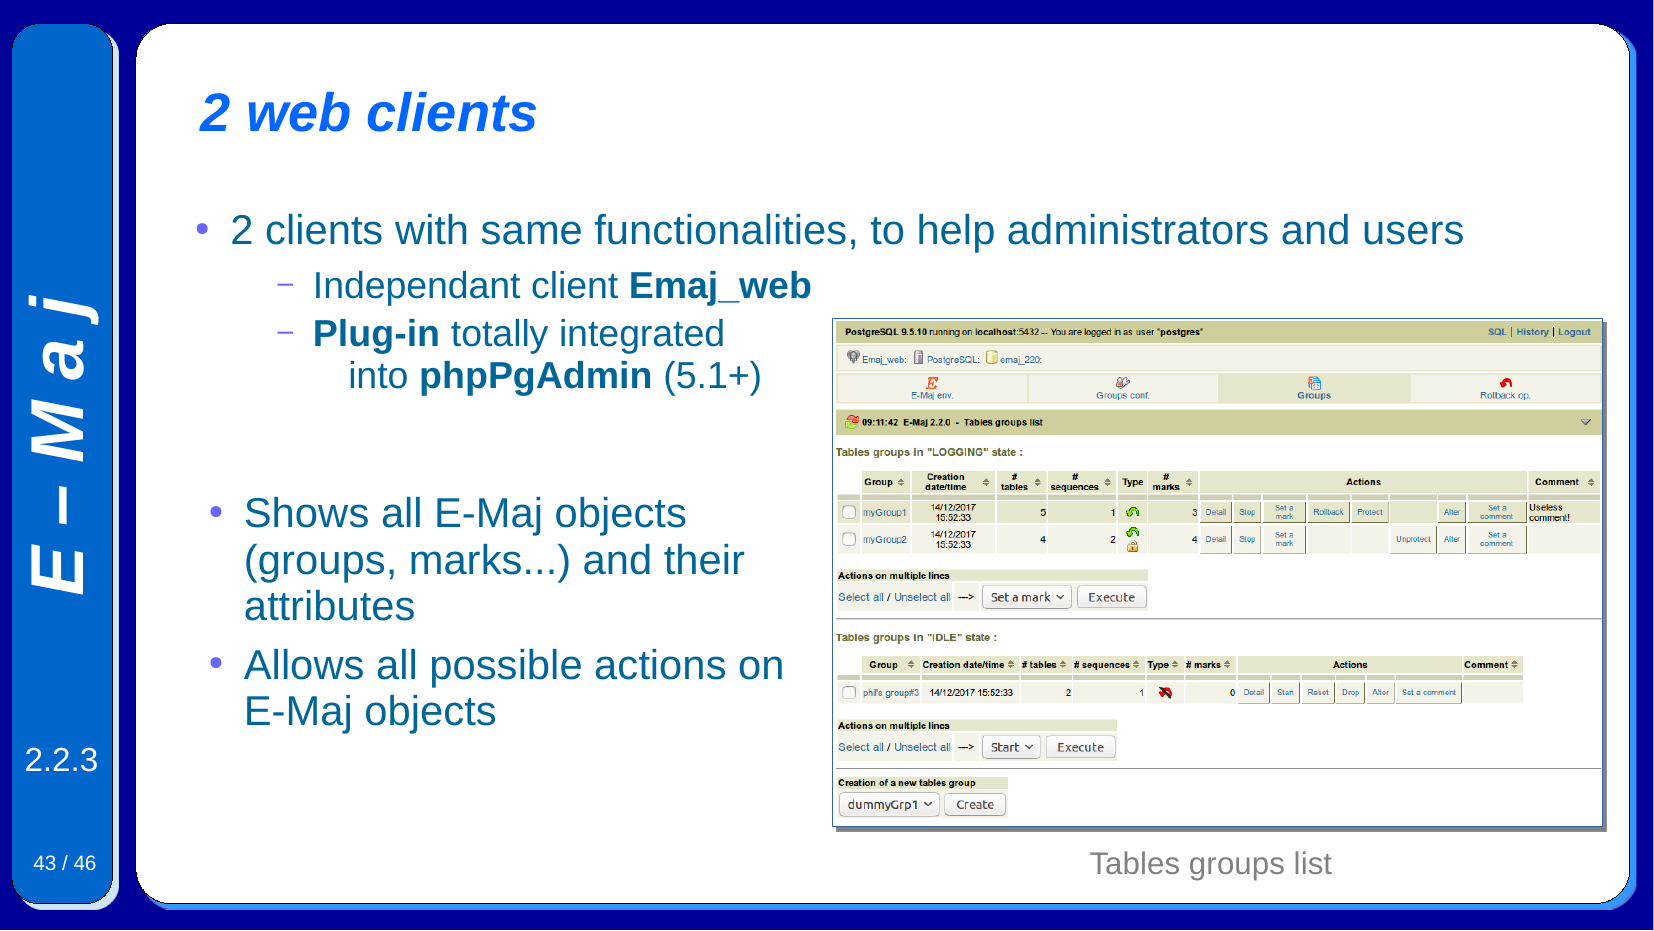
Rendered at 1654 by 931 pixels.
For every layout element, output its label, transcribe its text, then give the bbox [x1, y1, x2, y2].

text_box Tables groups list [1074, 838, 1413, 889]
picture [832, 318, 1603, 827]
list Shows all E-Maj objects (groups, marks...) and their attributes Allows all possible actions on E-Maj objects [190, 490, 832, 786]
list 2 clients with same functionalities, to help administrators and users Independant client Emaj_web Plug-in totally integrated into phpPgAdmin (5.1+) [177, 206, 1595, 444]
title 2 web clients [200, 34, 1575, 191]
